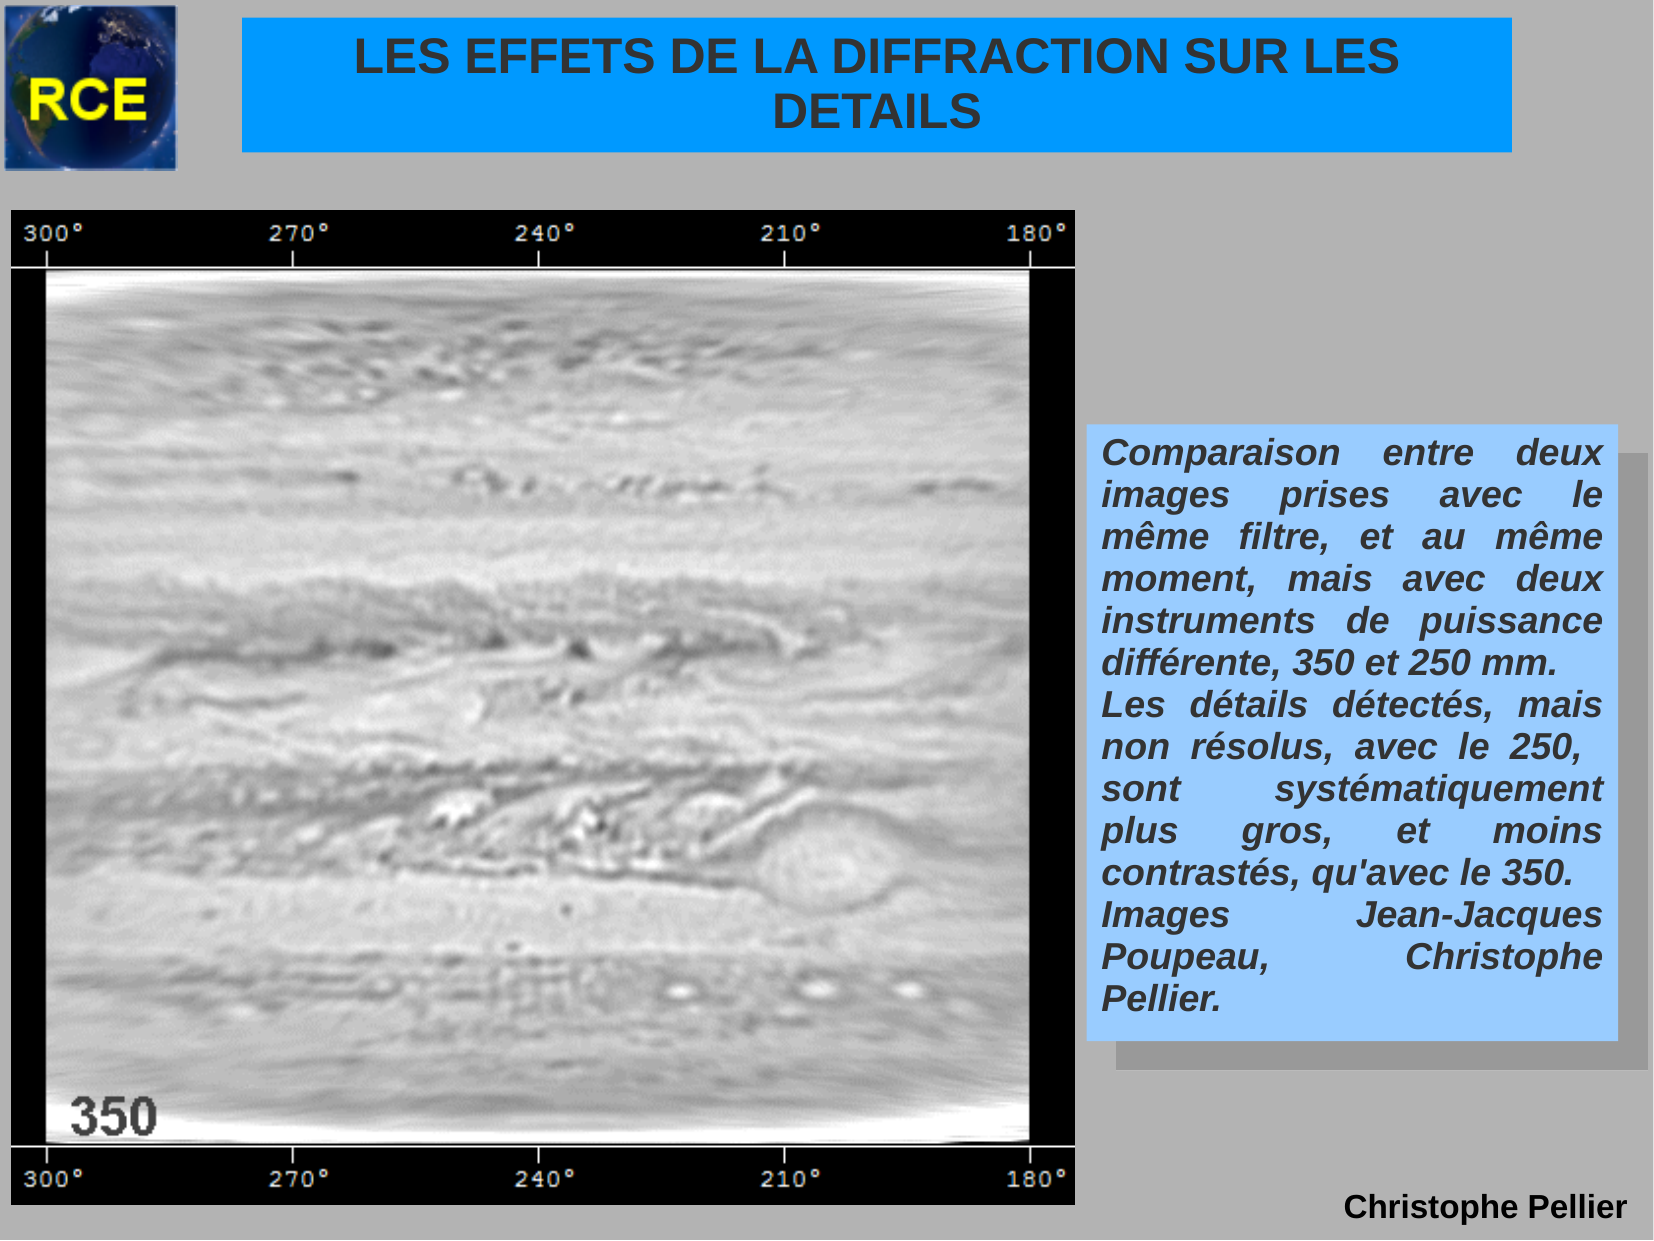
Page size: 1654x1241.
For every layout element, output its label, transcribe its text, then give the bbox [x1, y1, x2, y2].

text_box Comparaison entre deux images prises avec le même filtre, et au même moment, mais avec deux instruments de puissance différente, 350 et 250 mm. Les détails détectés, mais non résolus, avec le 250, sont systématiquement plus gros, et moins contrastés, qu'avec le 350. Images Jean-Jacques Poupeau, Christophe Pellier. [1086, 424, 1619, 1042]
picture [4, 5, 178, 171]
picture [11, 210, 1075, 1205]
text_box Christophe Pellier [1328, 1181, 1654, 1241]
text_box LES EFFETS DE LA DIFFRACTION SUR LES DETAILS [242, 17, 1512, 153]
